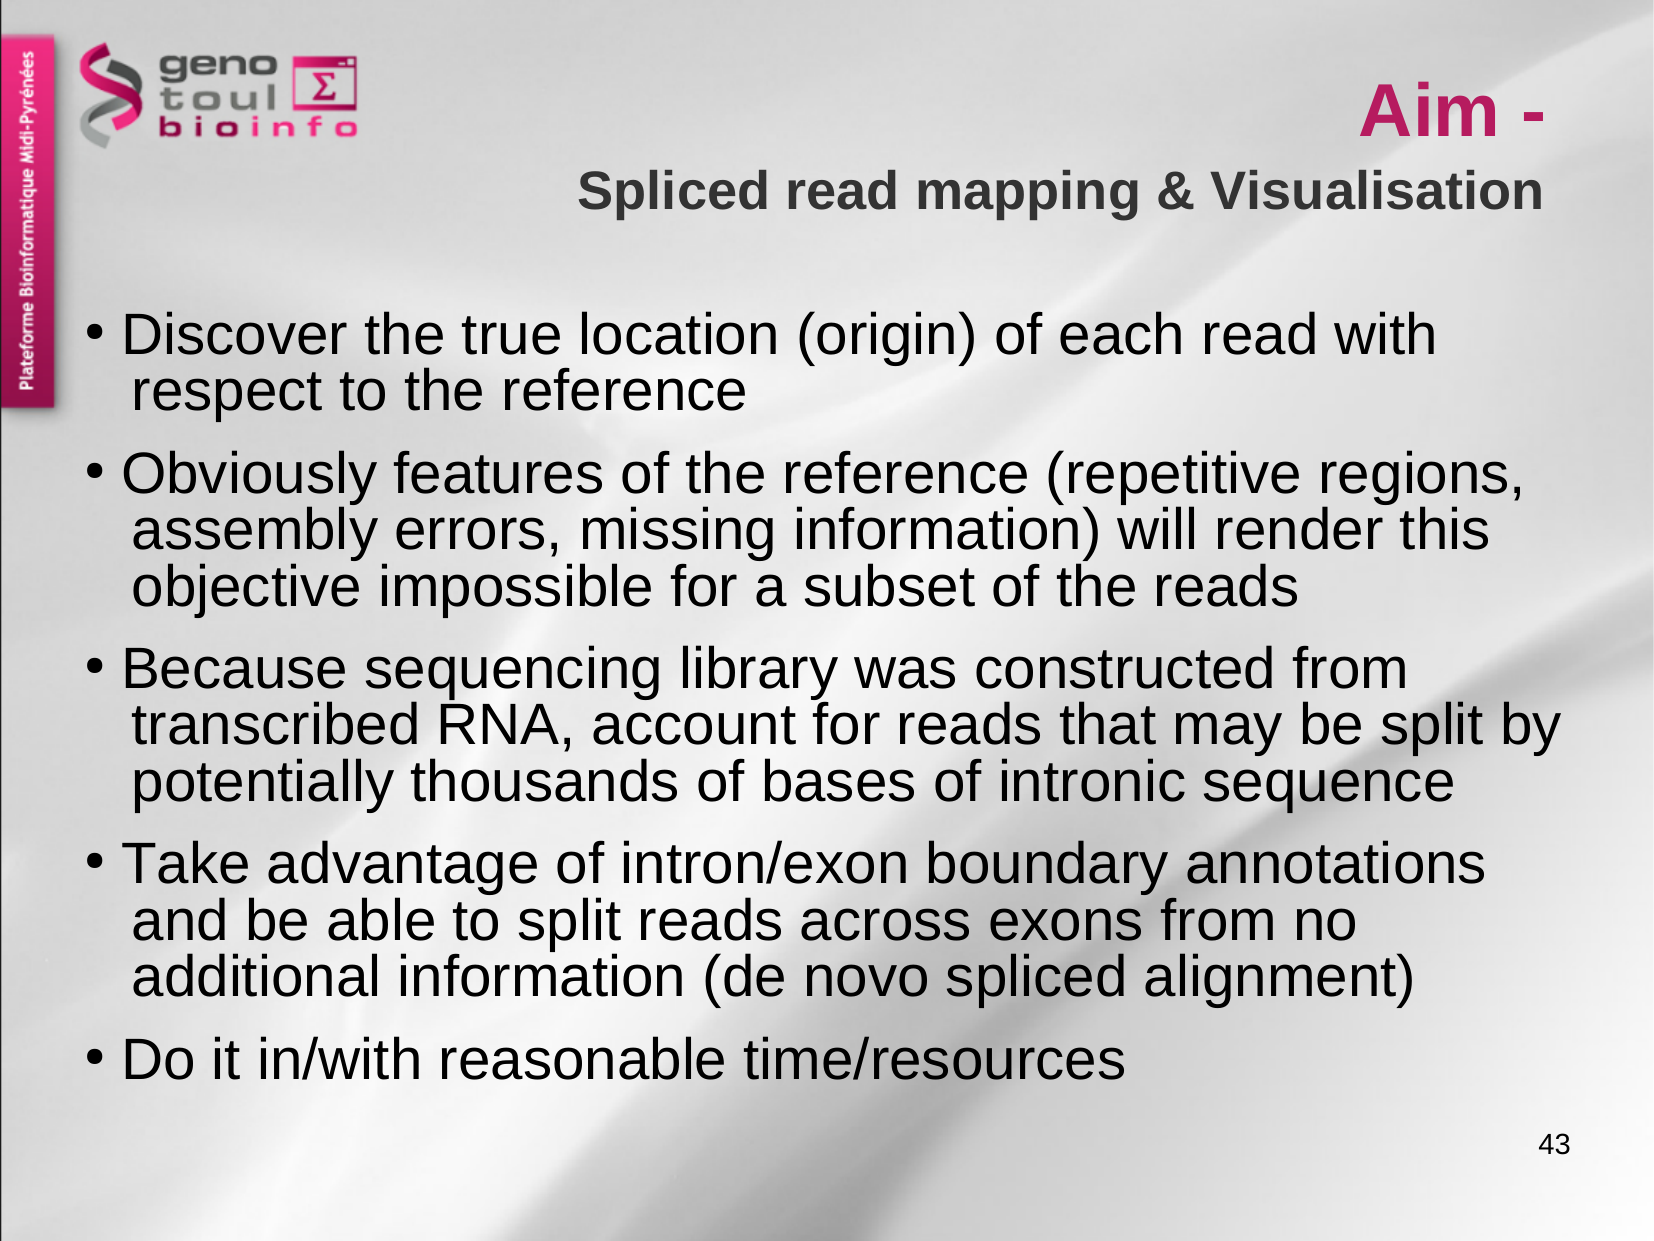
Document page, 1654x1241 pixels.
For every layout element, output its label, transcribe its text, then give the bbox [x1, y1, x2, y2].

picture [0, 0, 1654, 1241]
list Discover the true location (origin) of each read with respect to the reference Obviously features of the reference (repetitive regions, assembly errors, missing information) will render this objective impossible for a subset of the reads Because sequencing library was constructed from transcribed RNA, account for reads that may be split by potentially thousands of bases of intronic sequence Take advantage of intron/exon boundary annotations and be able to split reads across exons from no additional information (de novo spliced alignment) Do it in/with reasonable time/resources [82, 295, 1568, 1016]
title Aim - Spliced read mapping & Visualisation [82, 49, 1568, 254]
